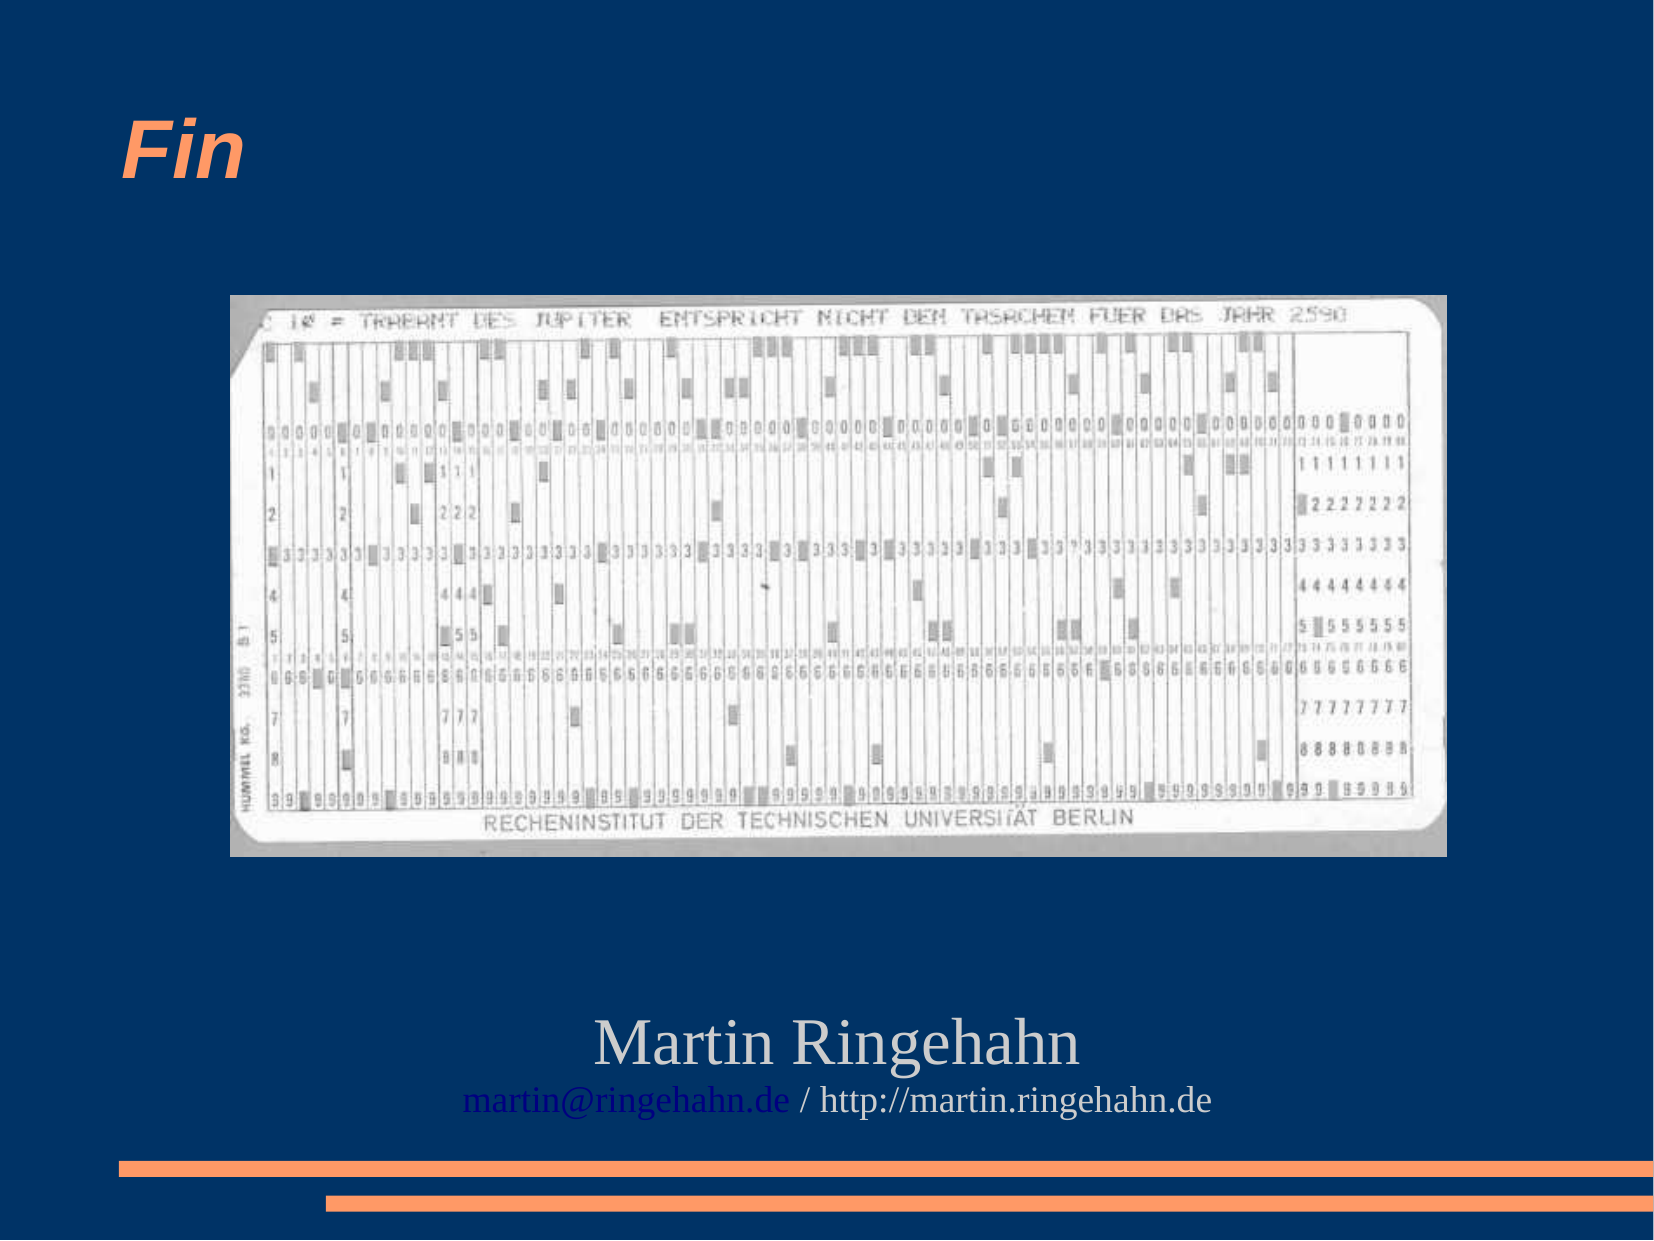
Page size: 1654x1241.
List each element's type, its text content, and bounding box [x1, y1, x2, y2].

subtitle Martin Ringehahn martin@ringehahn.de / http://martin.ringehahn.de [118, 974, 1558, 1152]
picture [230, 295, 1447, 857]
title Fin [121, 46, 1534, 254]
